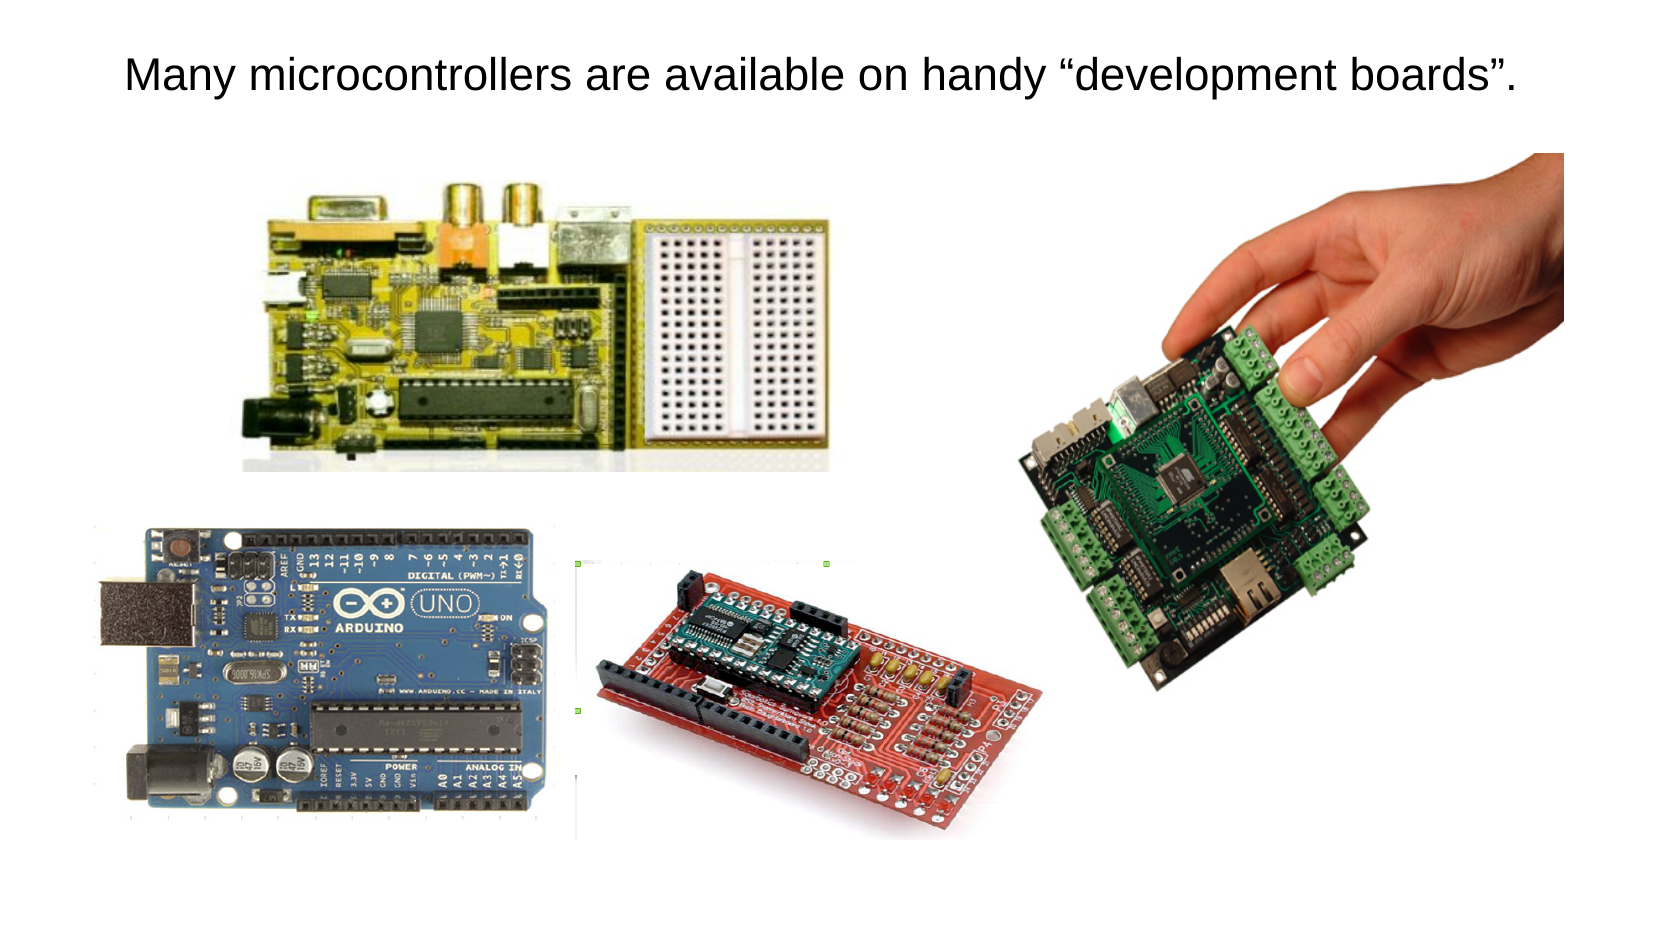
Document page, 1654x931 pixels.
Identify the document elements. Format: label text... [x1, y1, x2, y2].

title Many microcontrollers are available on handy “development boards”. [86, 31, 1557, 118]
picture [217, 180, 856, 472]
picture [94, 519, 555, 820]
picture [575, 153, 1564, 841]
